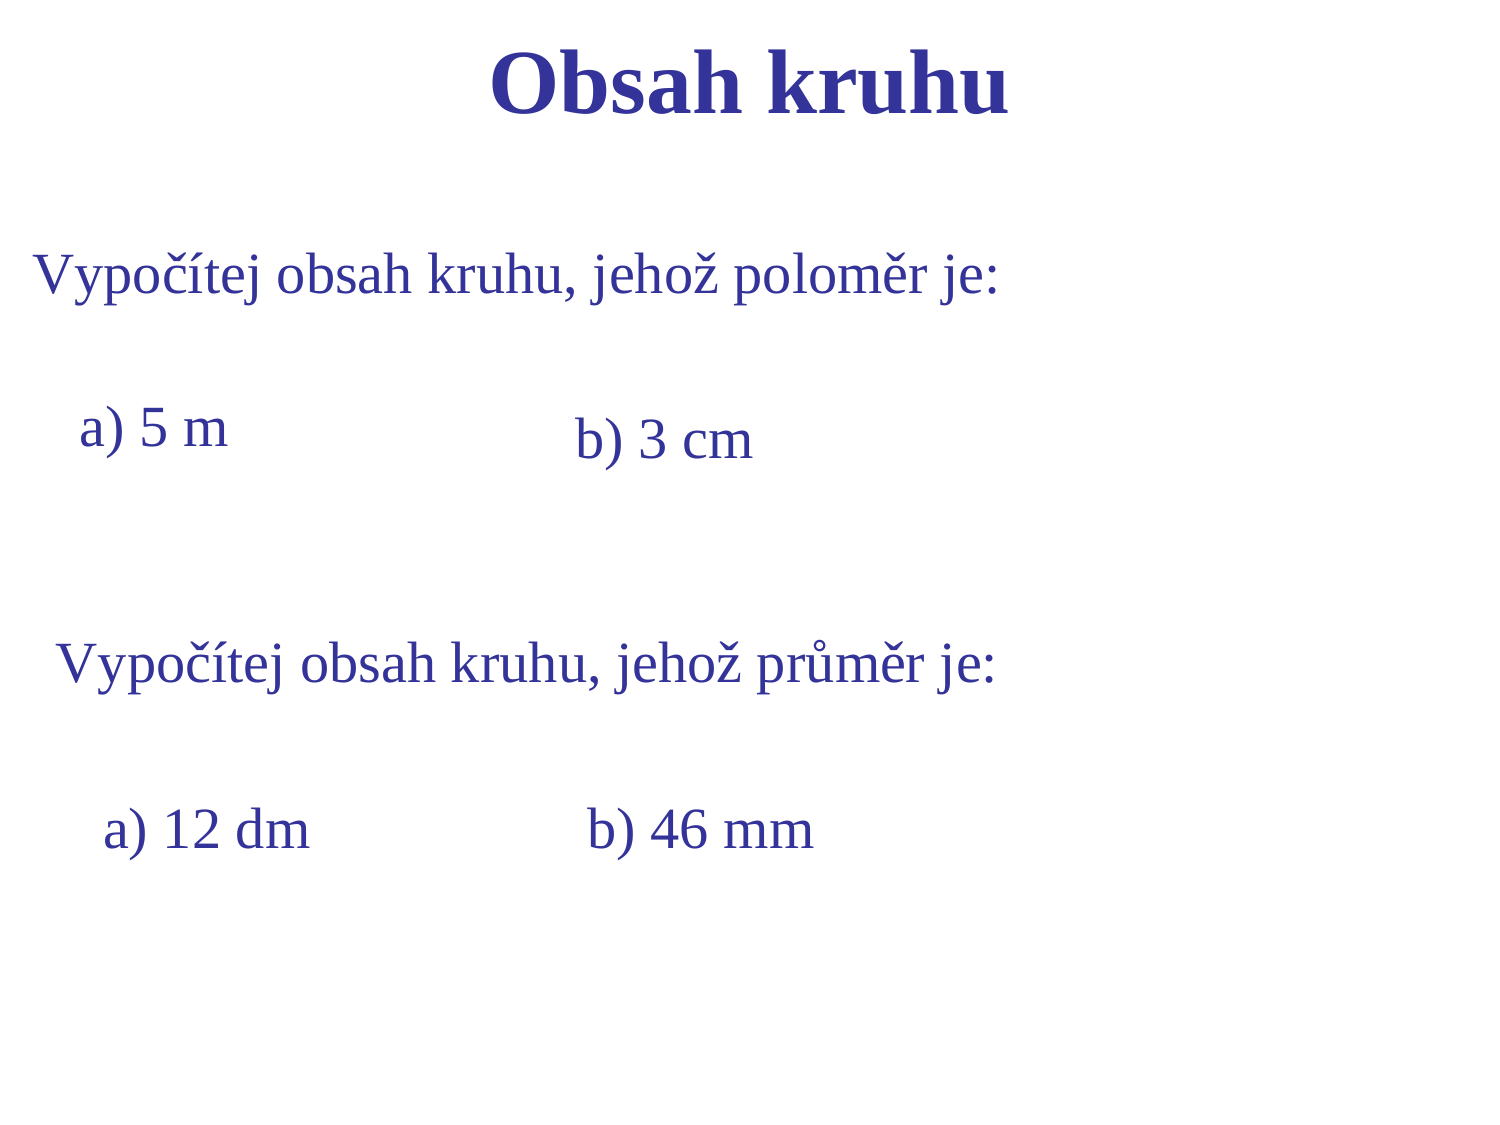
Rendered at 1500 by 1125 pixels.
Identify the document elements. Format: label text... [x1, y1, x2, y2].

text_box Vypočítej obsah kruhu, jehož poloměr je: [17, 172, 1223, 361]
text_box a) 12 dm [88, 727, 361, 916]
text_box Obsah kruhu [75, 0, 1426, 172]
text_box Vypočítej obsah kruhu, jehož průměr je: [41, 562, 1246, 750]
text_box b) 3 cm [560, 337, 833, 526]
text_box b) 46 mm [572, 727, 845, 916]
text_box a) 5 m [64, 326, 266, 514]
